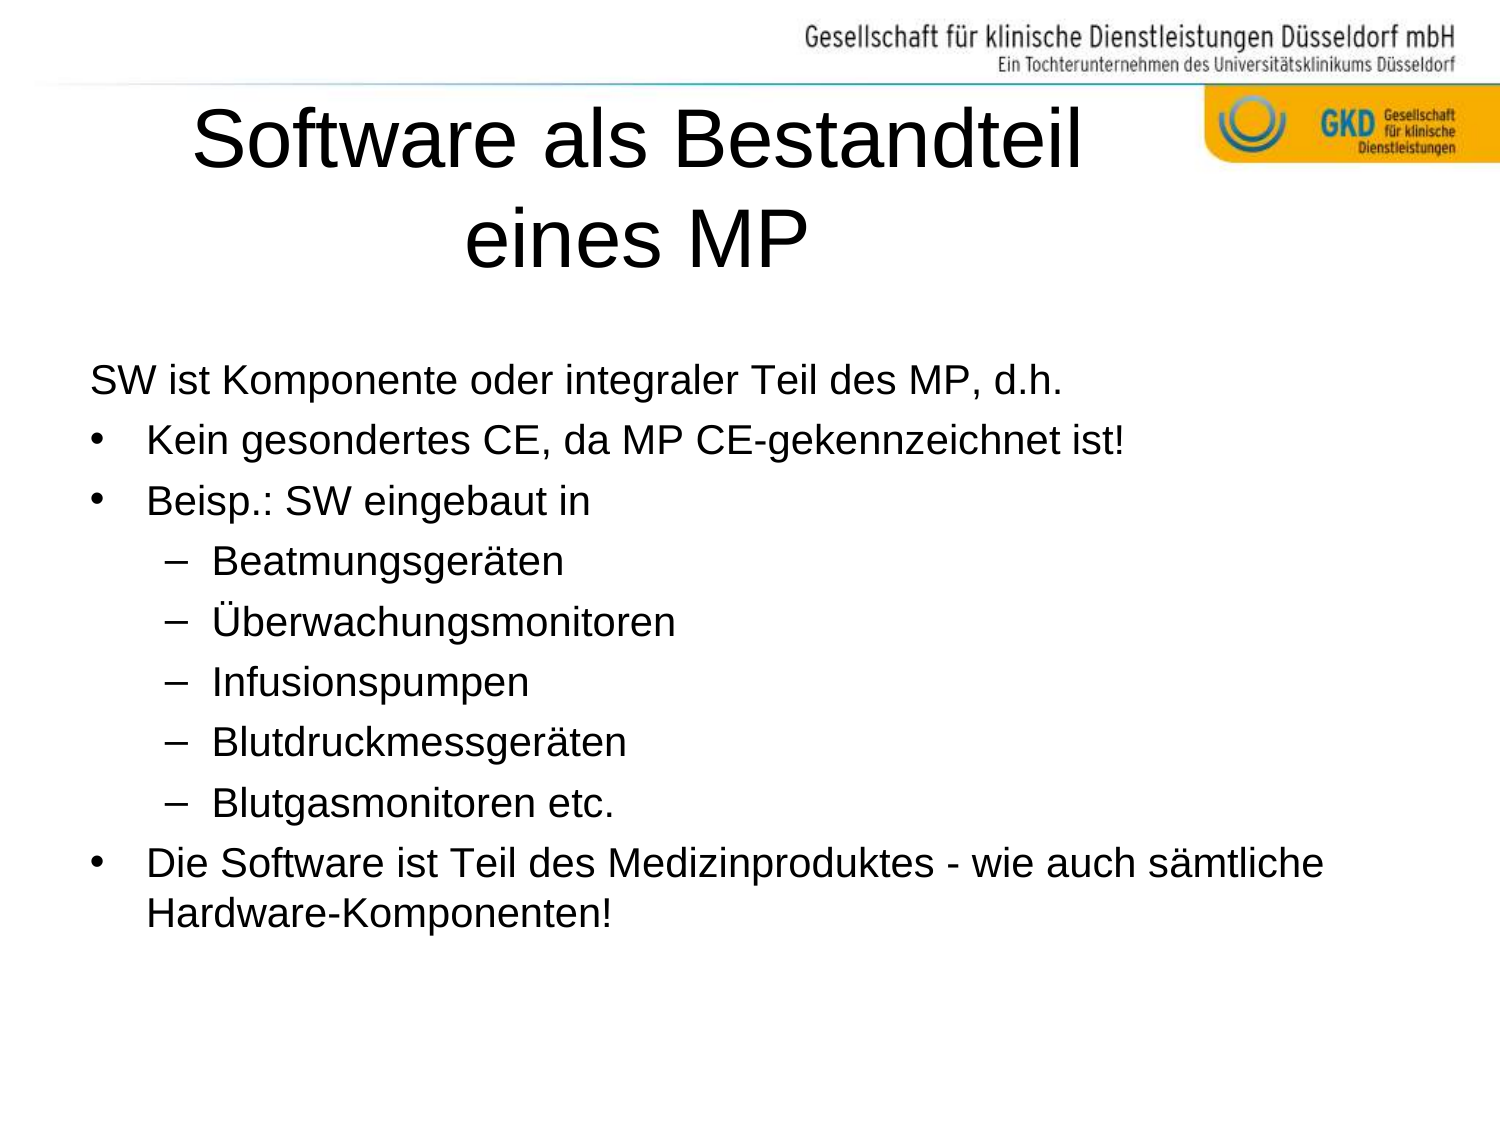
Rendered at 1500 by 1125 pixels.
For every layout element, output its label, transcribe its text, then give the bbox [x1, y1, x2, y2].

picture [0, 7, 1500, 253]
title Software als Bestandteil eines MP [76, 76, 1199, 293]
list SW ist Komponente oder integraler Teil des MP, d.h. Kein gesondertes CE, da MP CE-gekennzeichnet ist! Beisp.: SW eingebaut in Beatmungsgeräten Überwachungsmonitoren Infusionspumpen Blutdruckmessgeräten Blutgasmonitoren etc. Die Software ist Teil des Medizinproduktes - wie auch sämtliche Hardware-Komponenten! [75, 345, 1400, 1059]
